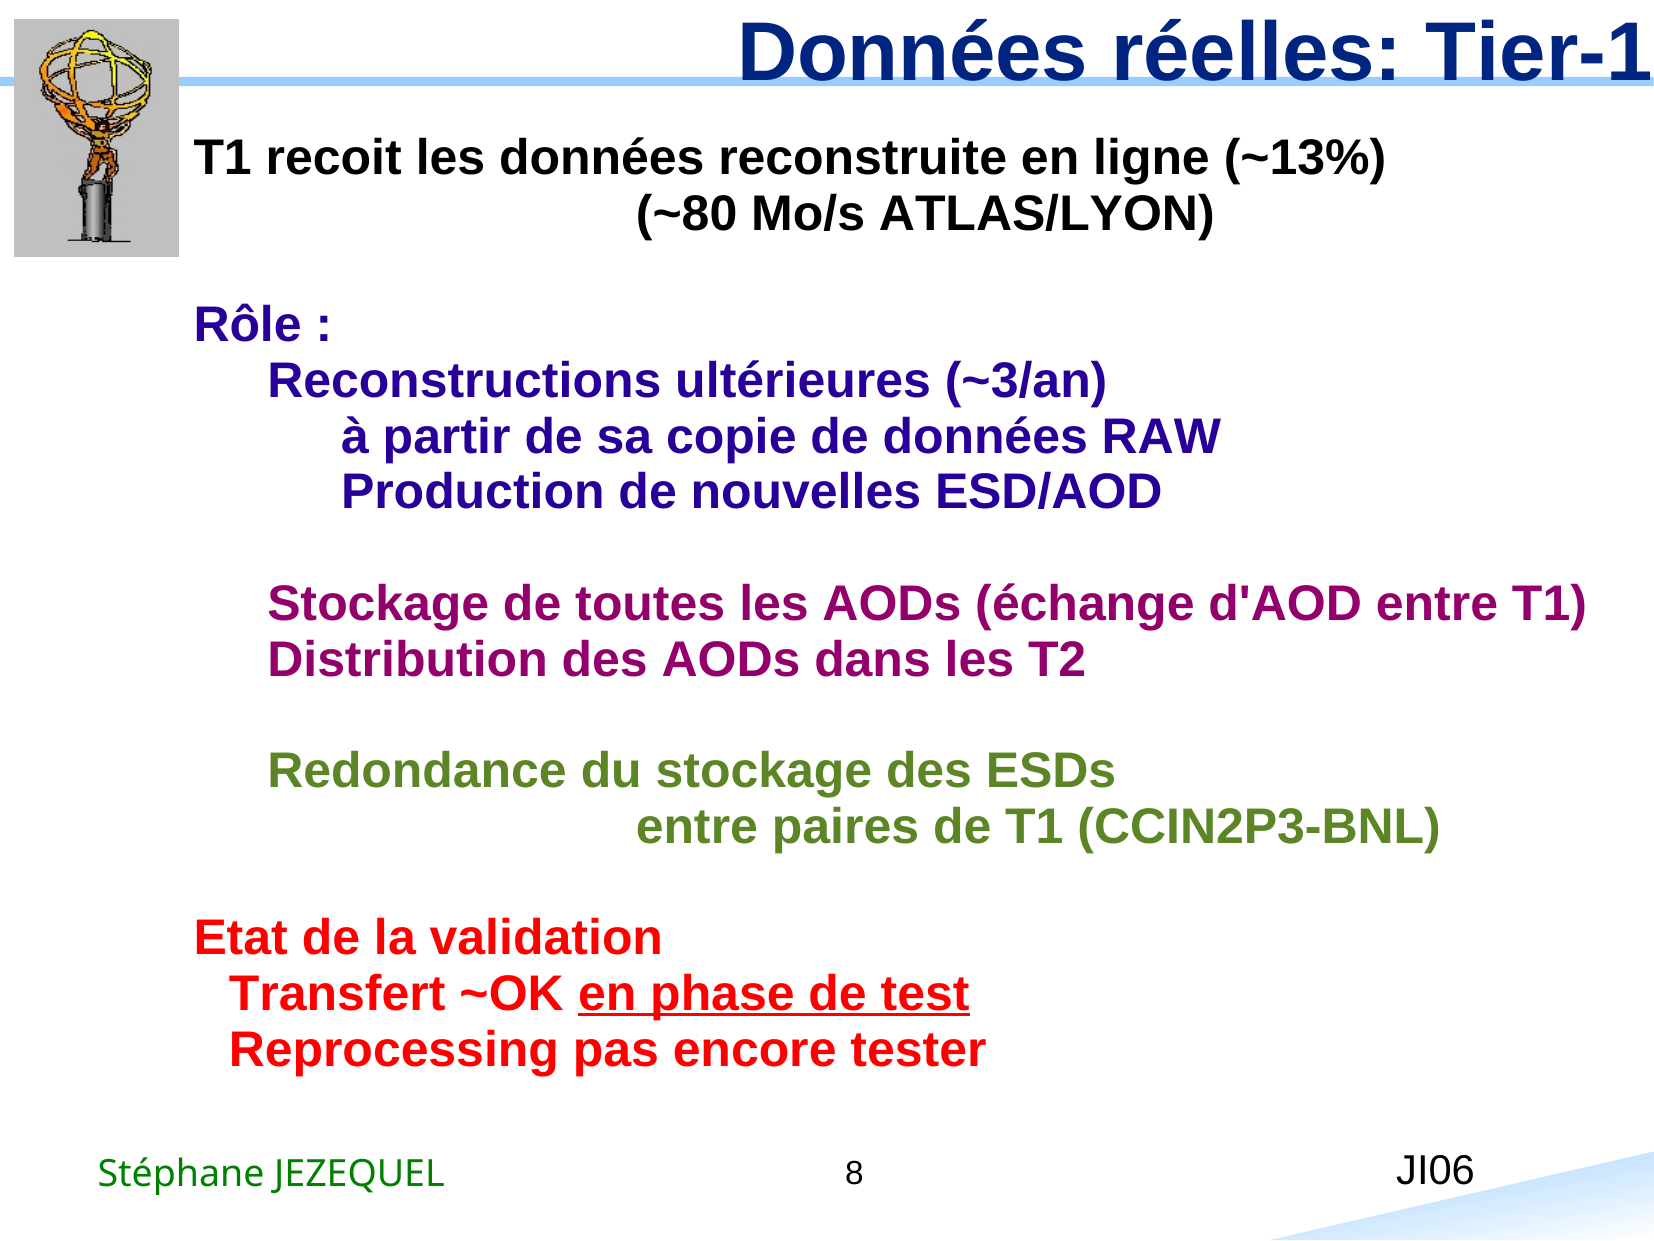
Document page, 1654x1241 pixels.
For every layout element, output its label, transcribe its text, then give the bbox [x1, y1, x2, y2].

text_box T1 recoit les données reconstruite en ligne (~13%) (~80 Mo/s ATLAS/LYON) Rôle : Reconstructions ultérieures (~3/an) à partir de sa copie de données RAW Production de nouvelles ESD/AOD Stockage de toutes les AODs (échange d'AOD entre T1) Distribution des AODs dans les T2 Redondance du stockage des ESDs entre paires de T1 (CCIN2P3-BNL) Etat de la validation Transfert ~OK en phase de test Reprocessing pas encore tester [193, 129, 1588, 1206]
title Données réelles: Tier-1 [85, 0, 1654, 104]
picture [14, 19, 179, 257]
